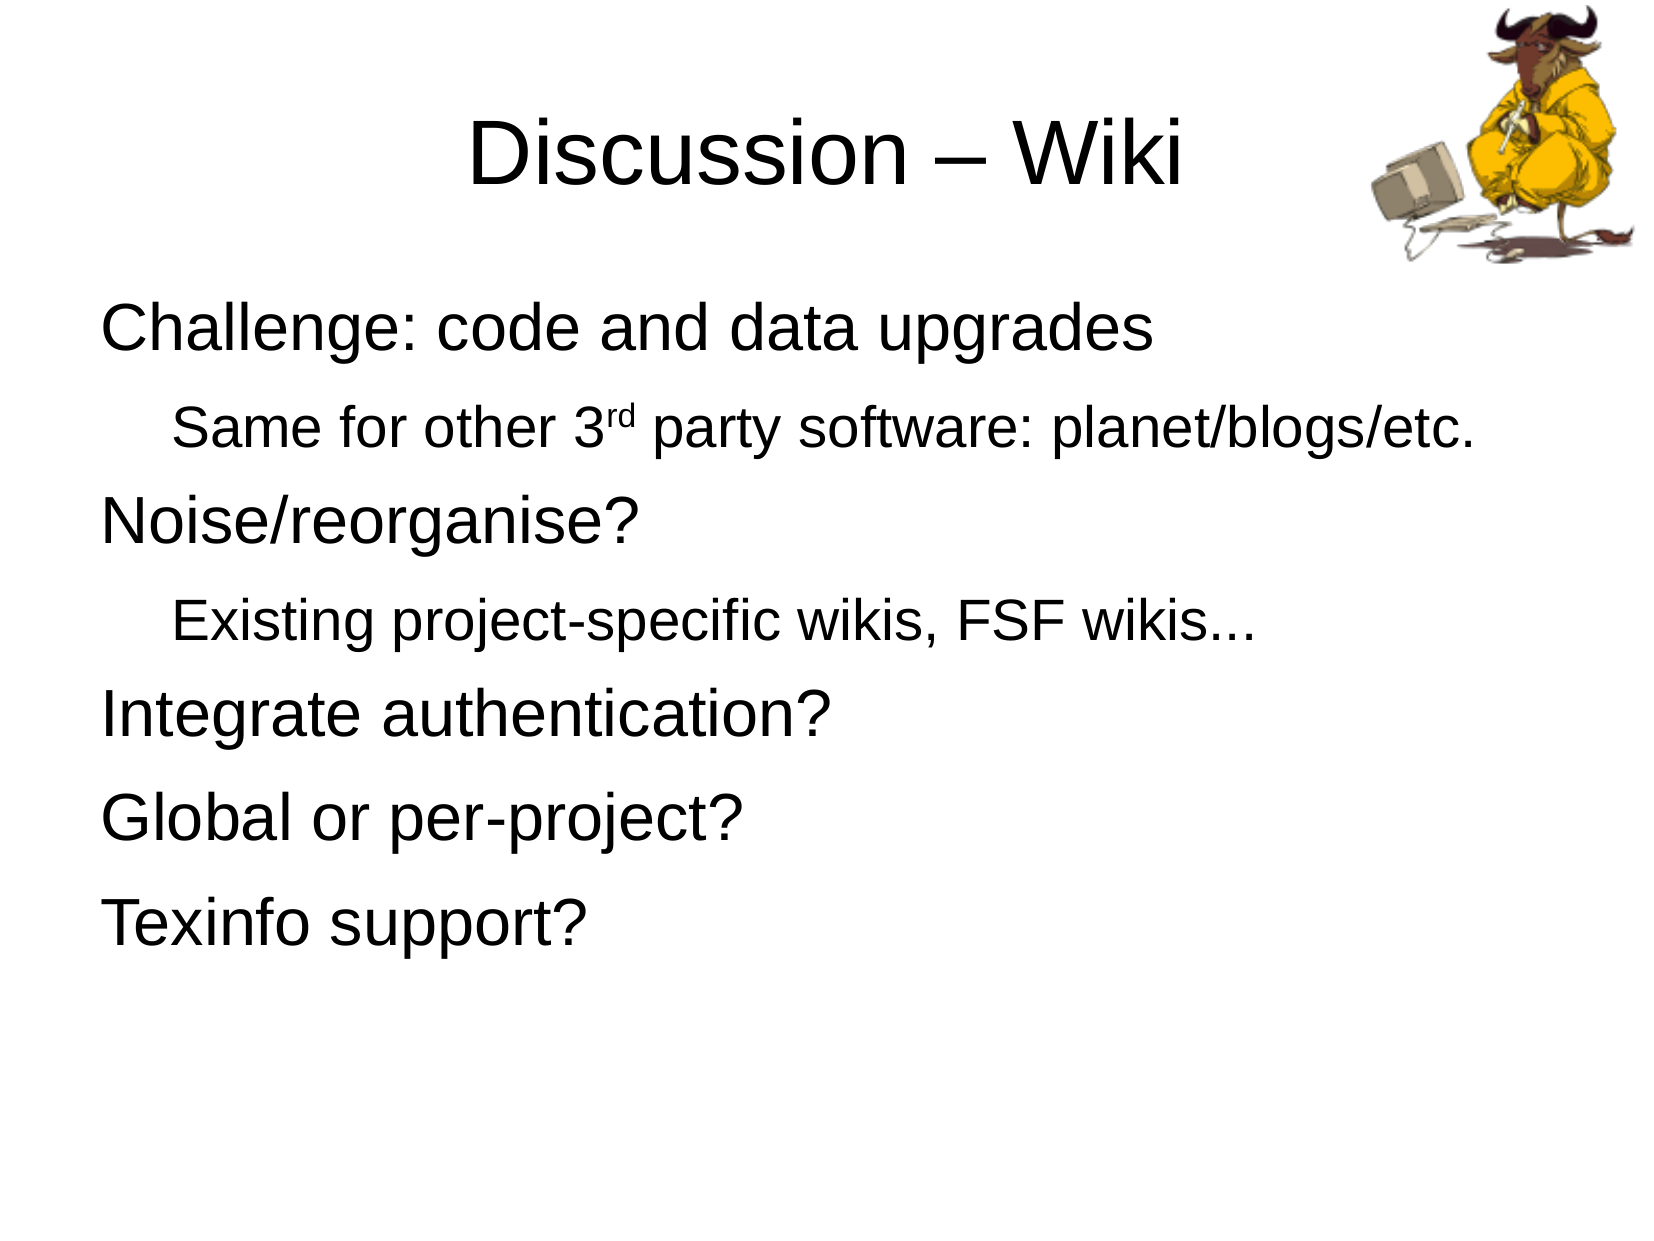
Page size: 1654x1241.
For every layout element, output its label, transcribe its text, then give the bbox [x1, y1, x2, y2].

list Challenge: code and data upgrades Same for other 3rd party software: planet/blogs/etc. Noise/reorganise? Existing project-specific wikis, FSF wikis... Integrate authentication? Global or per-project? Texinfo support? [82, 290, 1571, 1109]
title Discussion – Wiki [82, 56, 1571, 250]
picture [1345, 5, 1654, 266]
